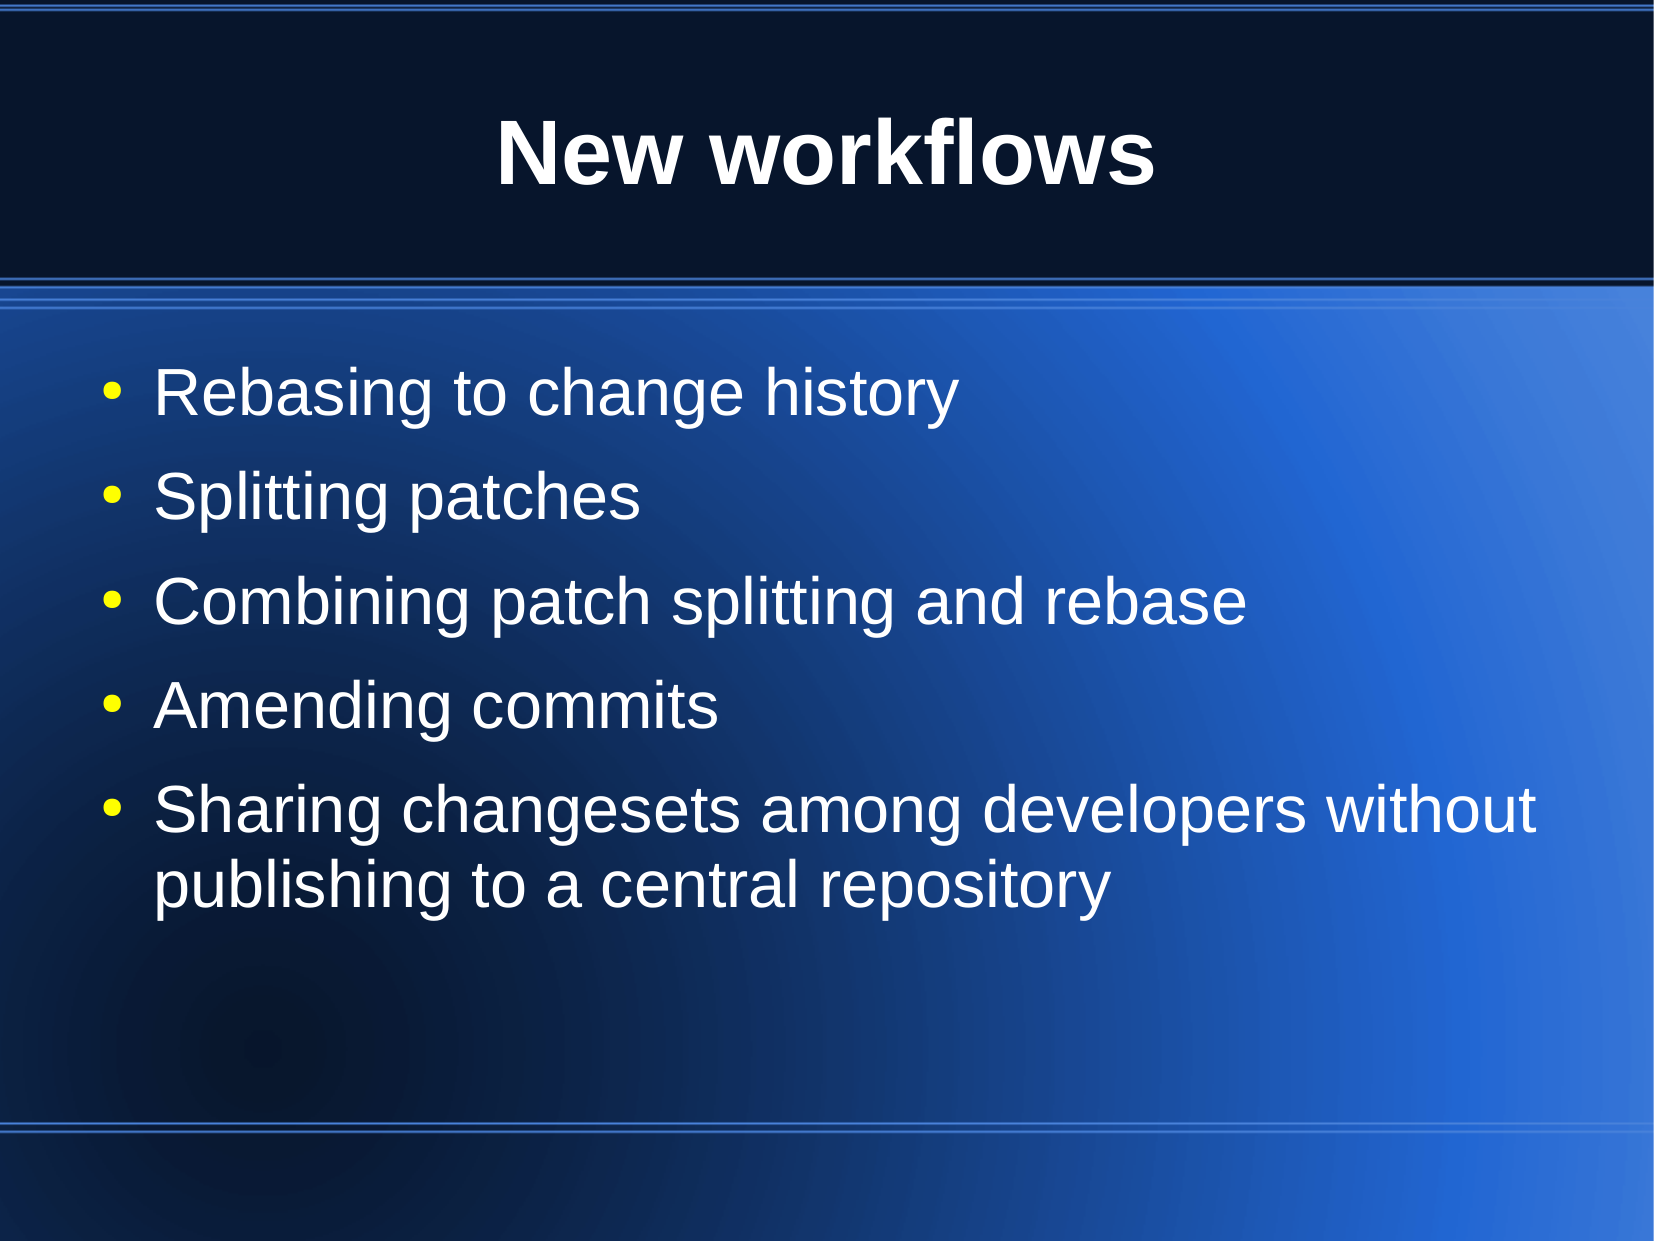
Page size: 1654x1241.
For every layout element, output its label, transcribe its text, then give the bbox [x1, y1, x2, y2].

title New workflows [82, 56, 1571, 250]
list Rebasing to change history Splitting patches Combining patch splitting and rebase Amending commits Sharing changesets among developers without publishing to a central repository [82, 355, 1571, 1043]
picture [0, 0, 1654, 1241]
